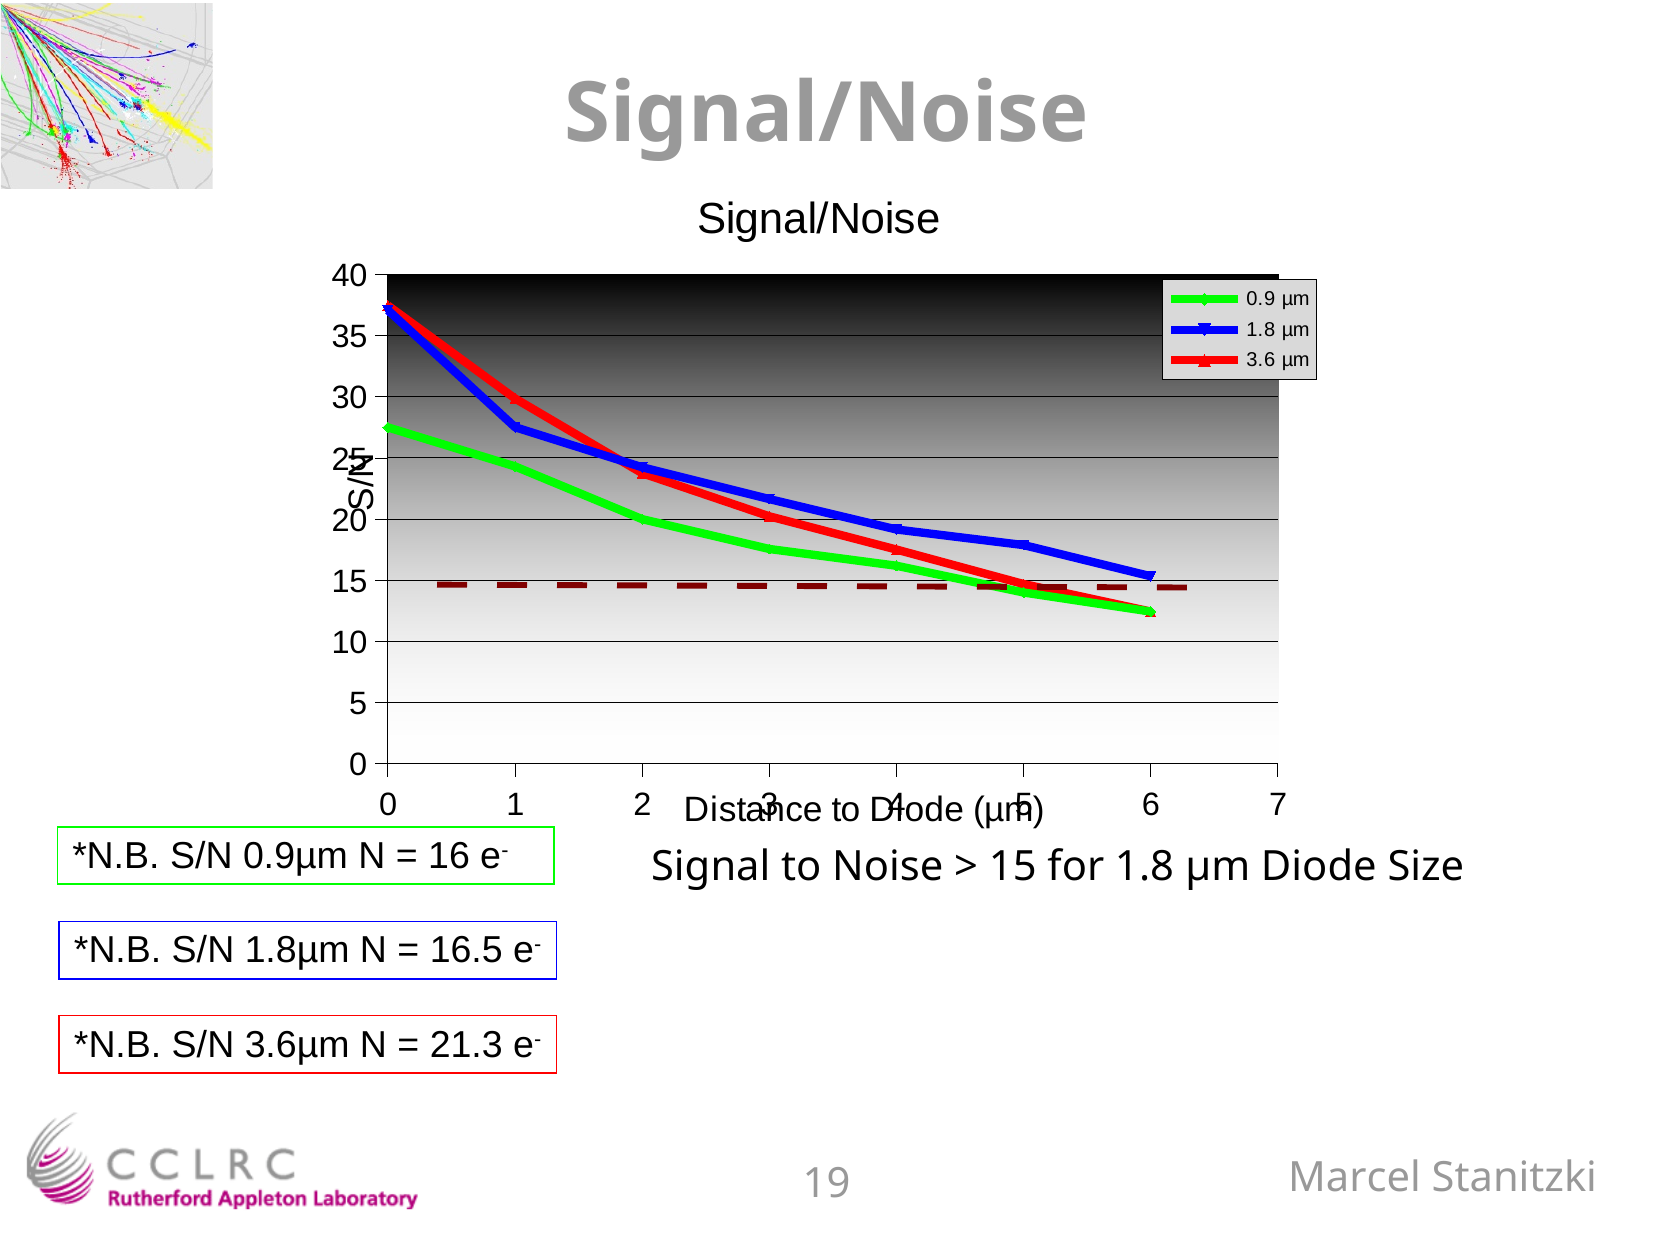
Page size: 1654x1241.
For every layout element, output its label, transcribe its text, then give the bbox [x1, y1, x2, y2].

picture [0, 3, 213, 189]
text_box *N.B. S/N 0.9µm N = 16 e- [57, 826, 554, 885]
text_box Signal to Noise > 15 for 1.8 µm Diode Size [636, 828, 1614, 945]
chart [311, 213, 1317, 840]
text_box *N.B. S/N 3.6µm N = 21.3 e- [59, 1015, 557, 1074]
title Signal/Noise [203, 5, 1451, 213]
text_box *N.B. S/N 1.8µm N = 16.5 e- [59, 921, 557, 979]
picture [19, 1110, 426, 1212]
